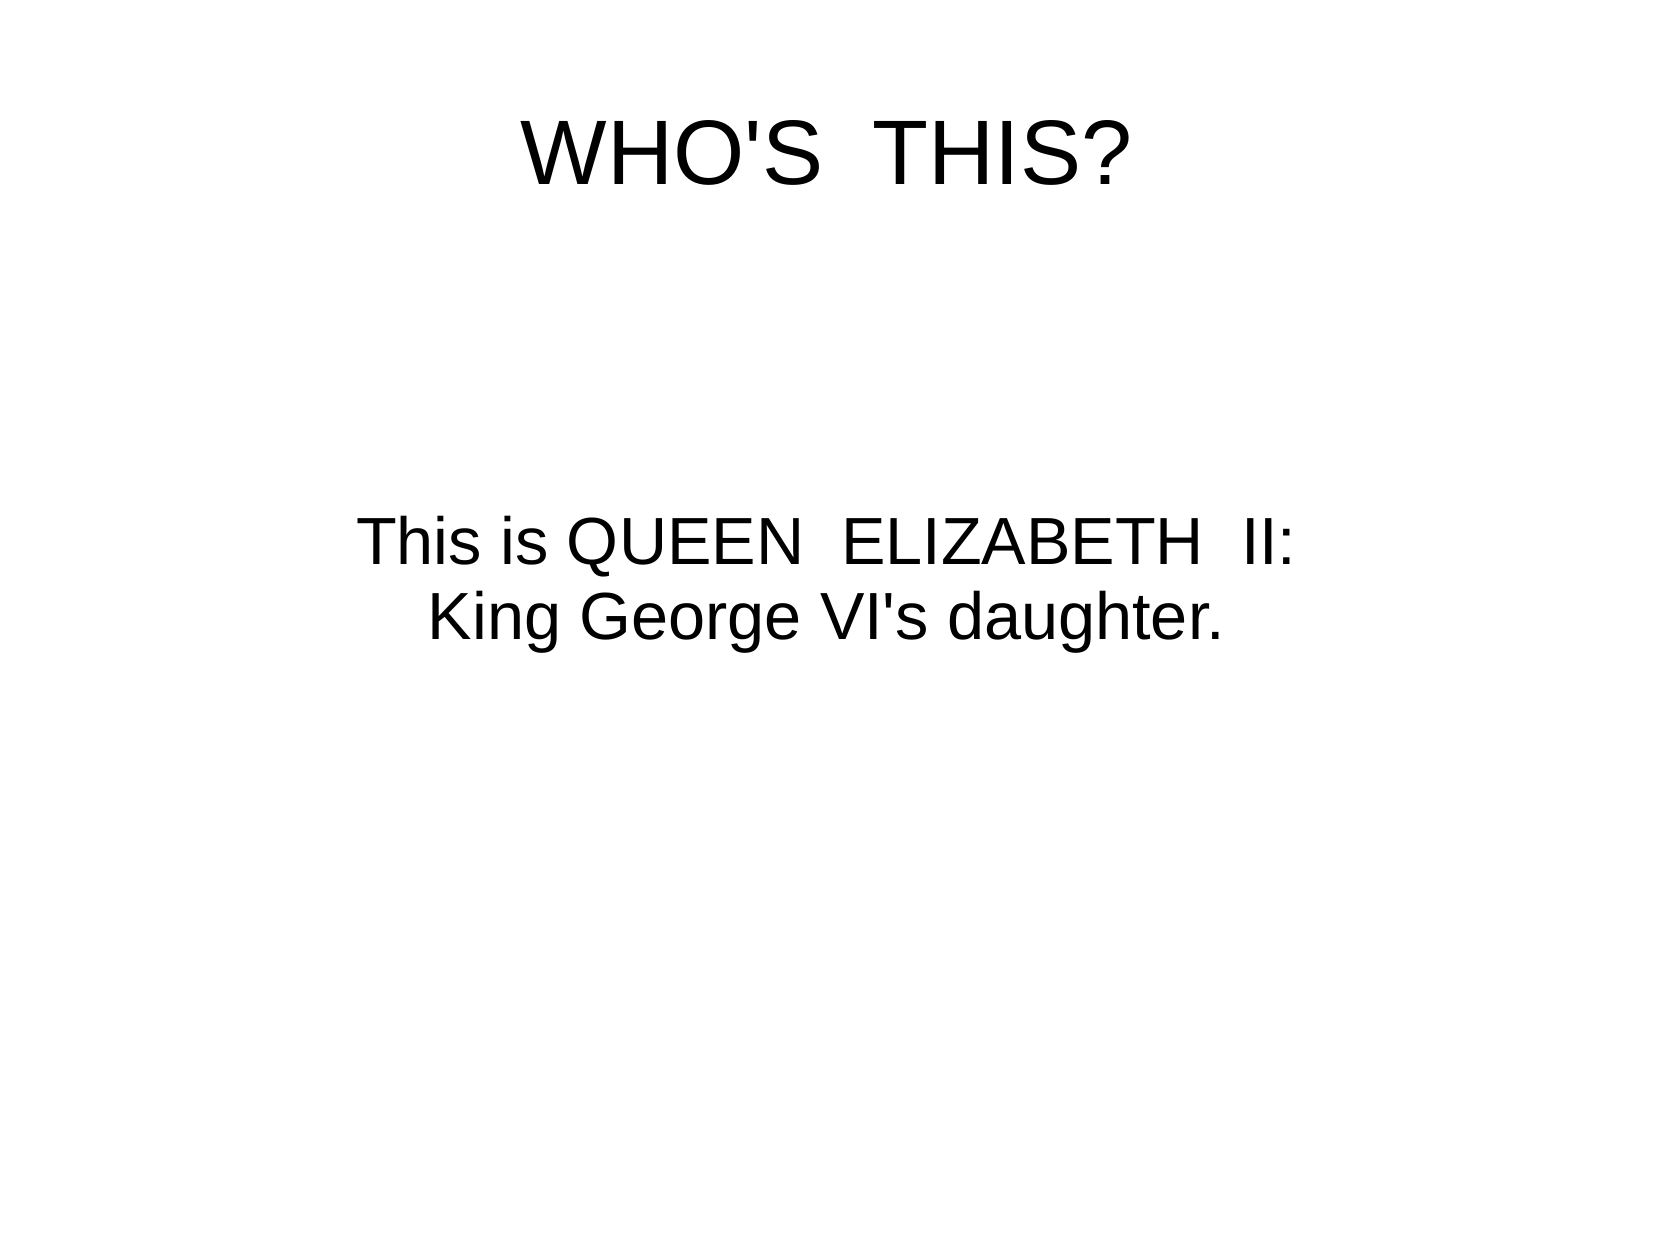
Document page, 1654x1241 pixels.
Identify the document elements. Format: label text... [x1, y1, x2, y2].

text_box This is QUEEN ELIZABETH II: King George VI's daughter. [82, 250, 1571, 1102]
title WHO'S THIS? [82, 56, 1571, 250]
